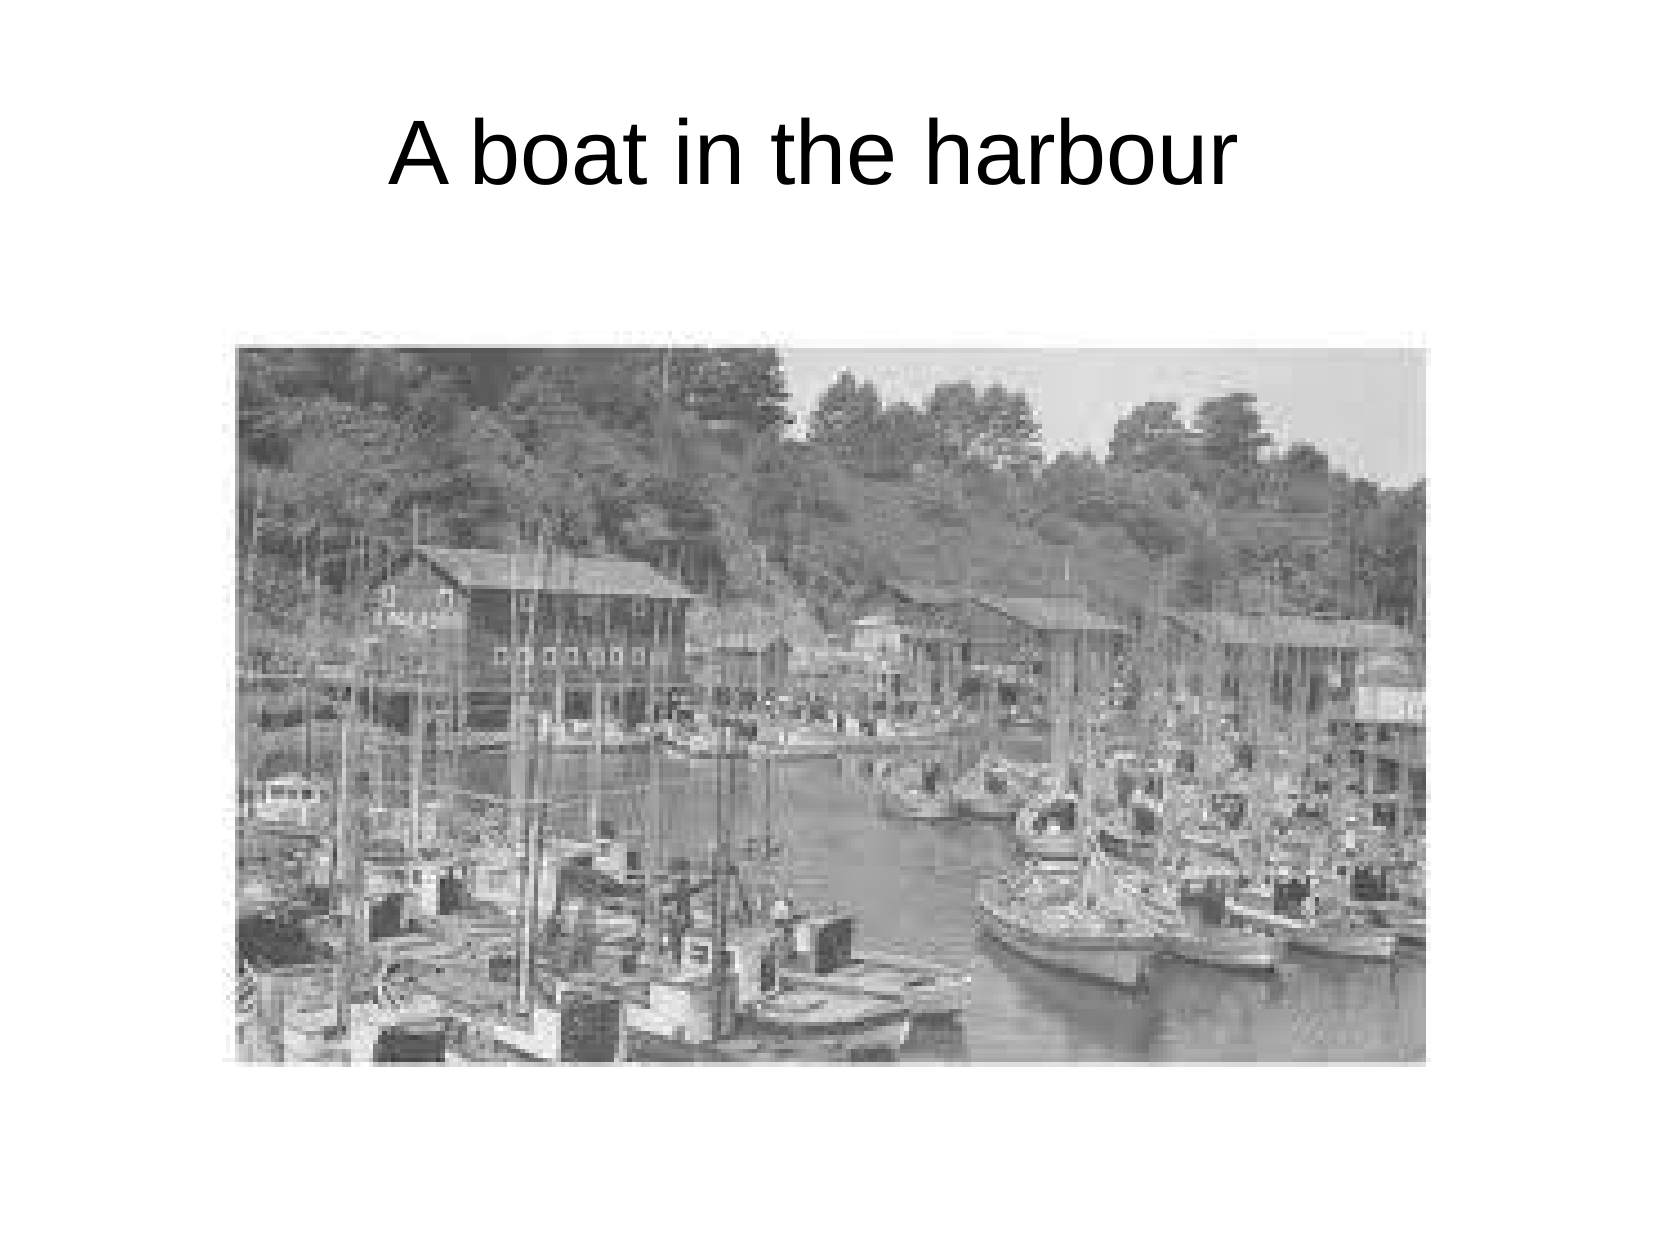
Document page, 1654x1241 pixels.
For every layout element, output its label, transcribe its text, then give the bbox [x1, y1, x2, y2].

picture [222, 331, 1431, 1068]
title A boat in the harbour [82, 49, 1571, 257]
